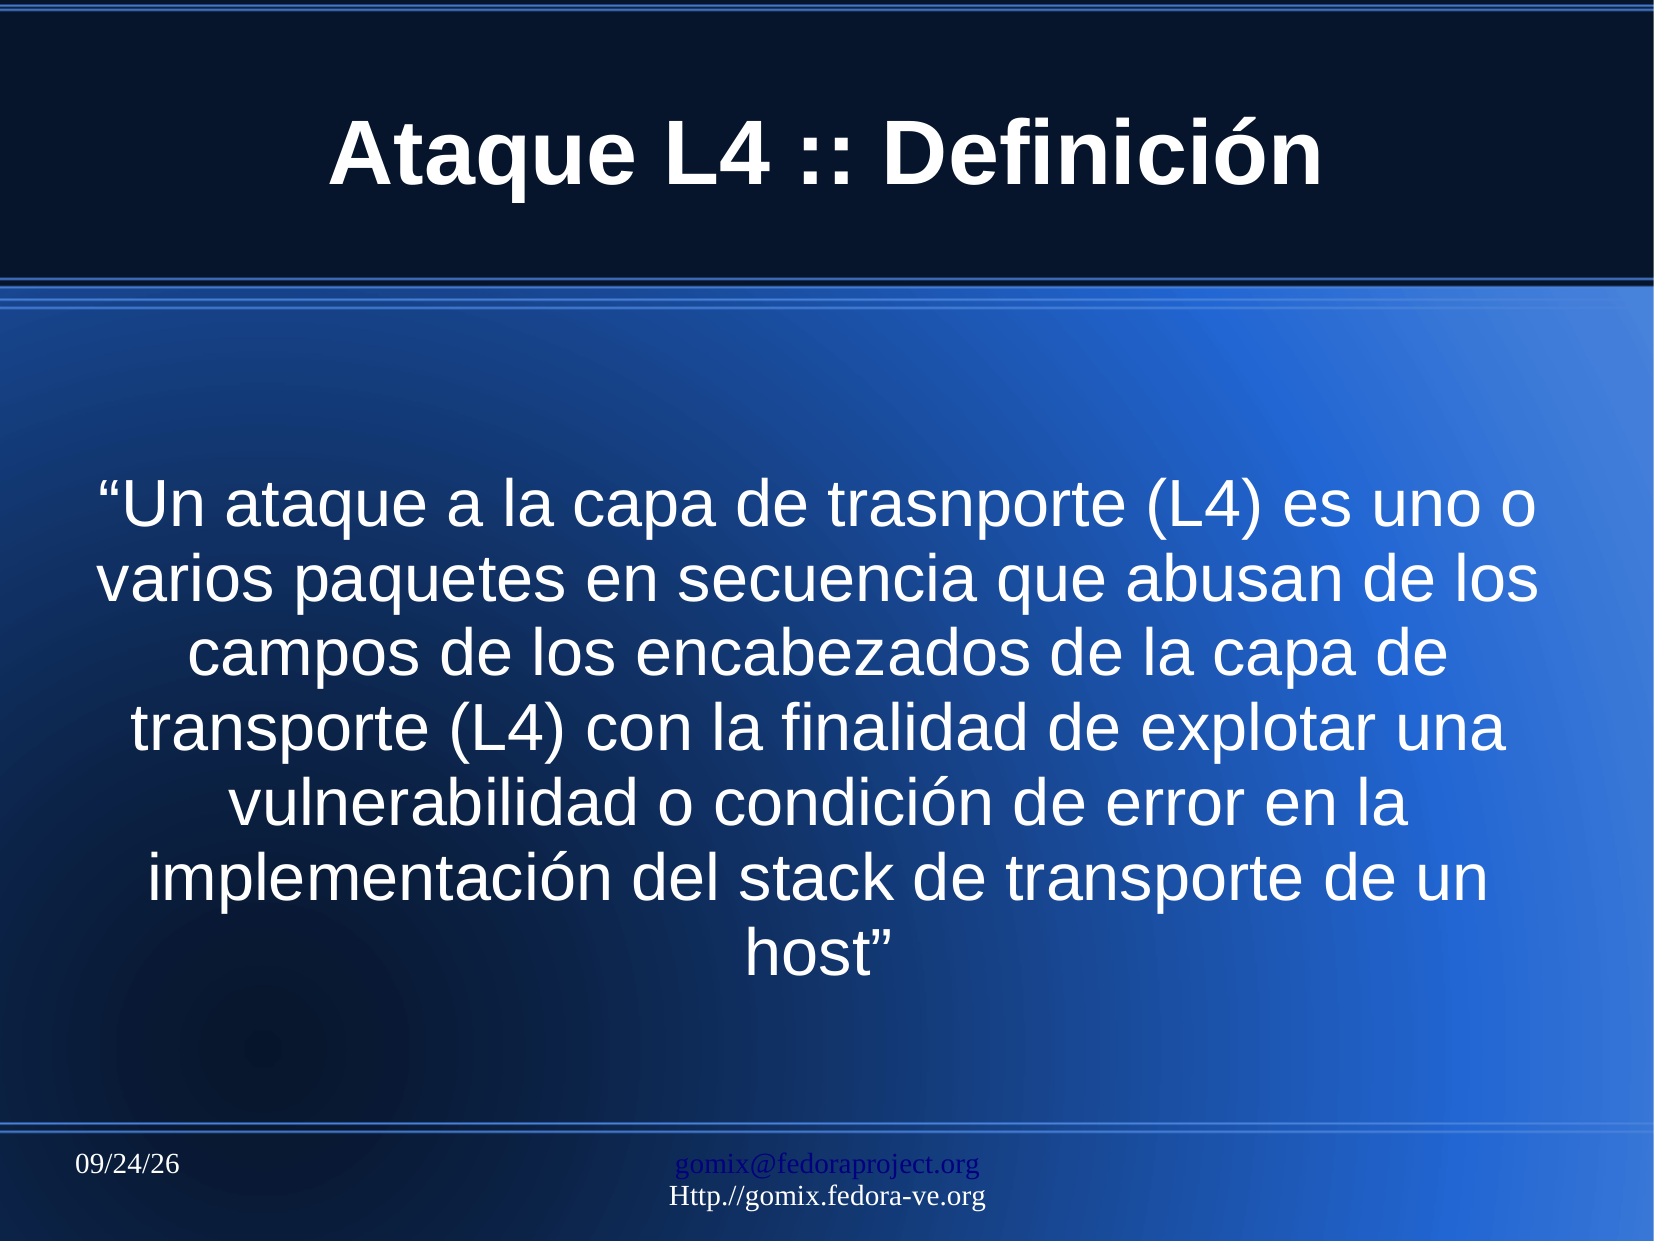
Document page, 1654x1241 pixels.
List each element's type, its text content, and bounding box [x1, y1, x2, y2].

subtitle “Un ataque a la capa de trasnporte (L4) es uno o varios paquetes en secuencia que abusan de los campos de los encabezados de la capa de transporte (L4) con la finalidad de explotar una vulnerabilidad o condición de error en la implementación del stack de transporte de un host” [75, 330, 1564, 1126]
picture [0, 0, 1654, 1241]
title Ataque L4 :: Definición [82, 49, 1571, 257]
